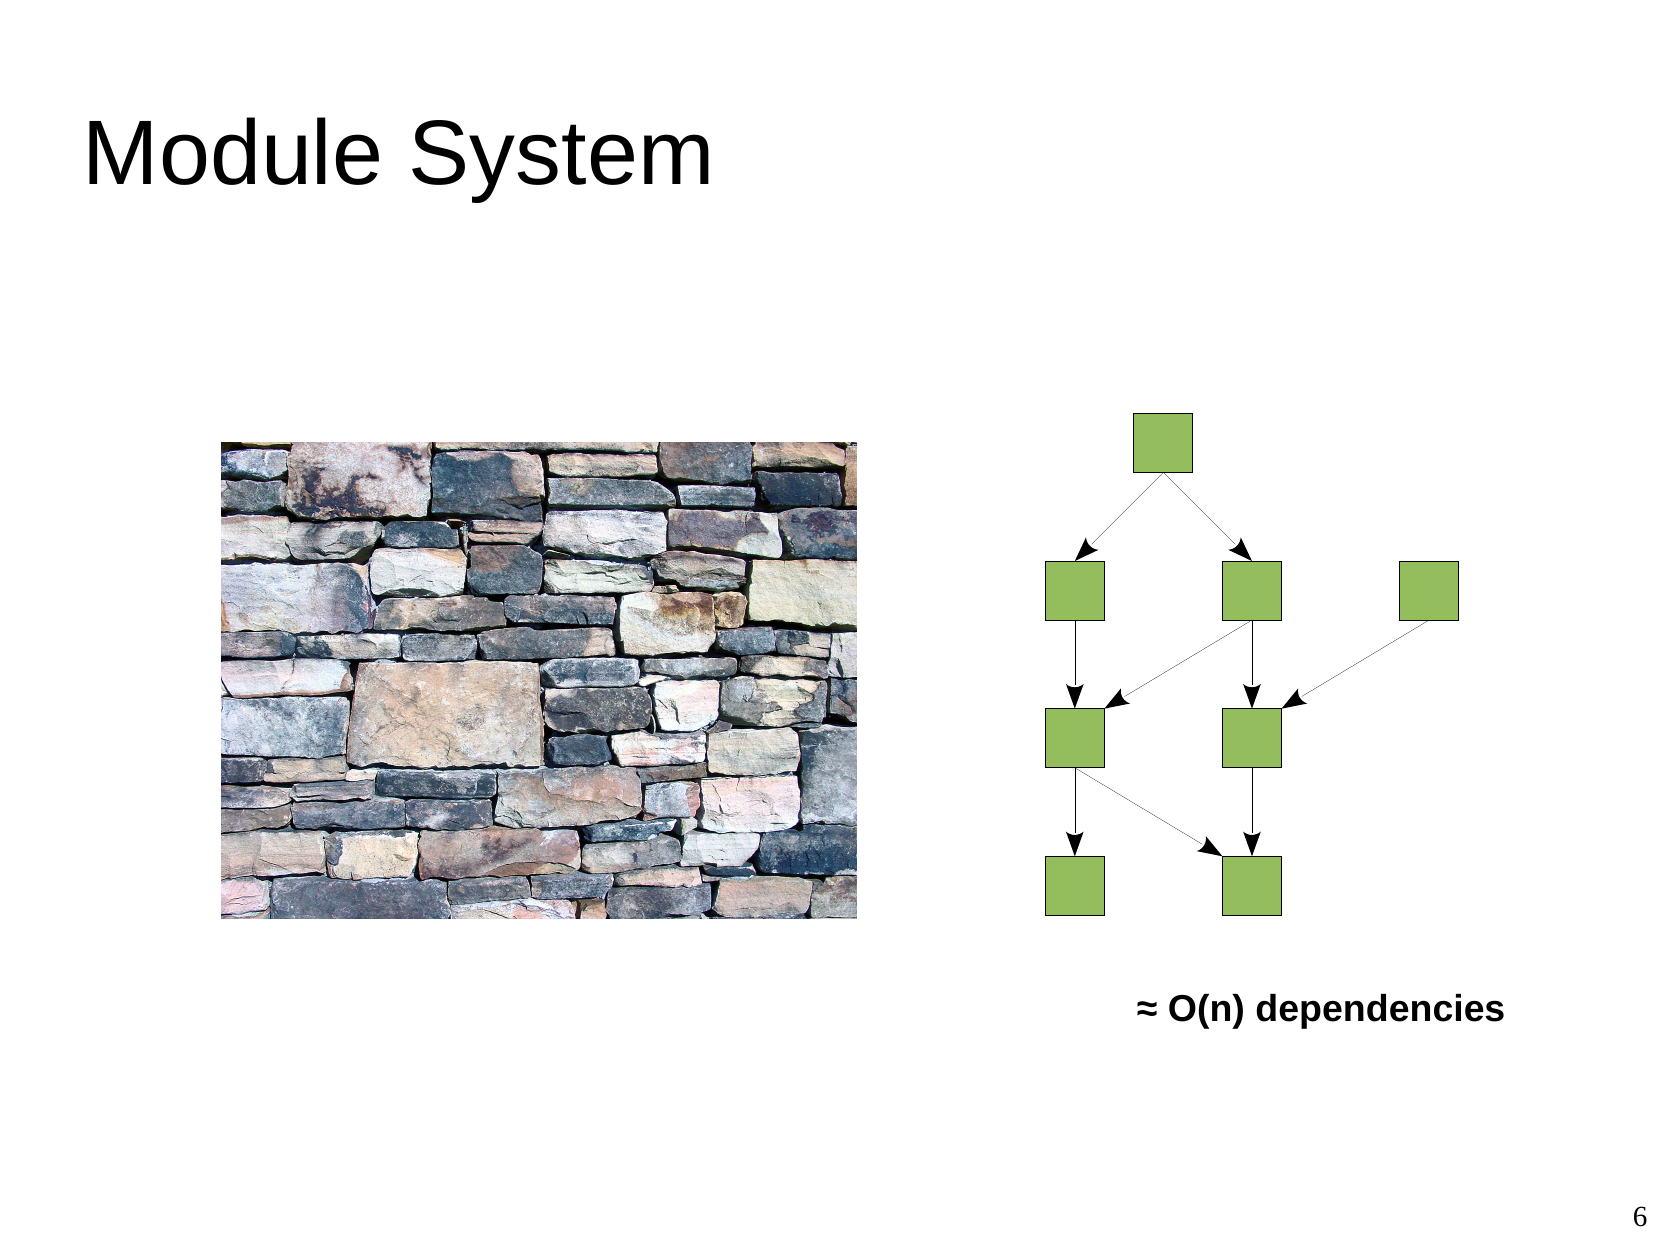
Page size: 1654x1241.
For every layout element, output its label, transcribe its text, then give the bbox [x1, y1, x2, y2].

text_box [1045, 708, 1105, 768]
text_box [1222, 856, 1282, 916]
text_box [1399, 561, 1459, 621]
picture [221, 442, 857, 919]
text_box [1222, 561, 1282, 621]
text_box [1045, 856, 1105, 916]
text_box [1133, 413, 1193, 473]
text_box [1045, 561, 1105, 621]
text_box ≈ O(n) dependencies [1122, 980, 1329, 1040]
title Module System [82, 49, 1565, 257]
text_box [1222, 708, 1282, 768]
